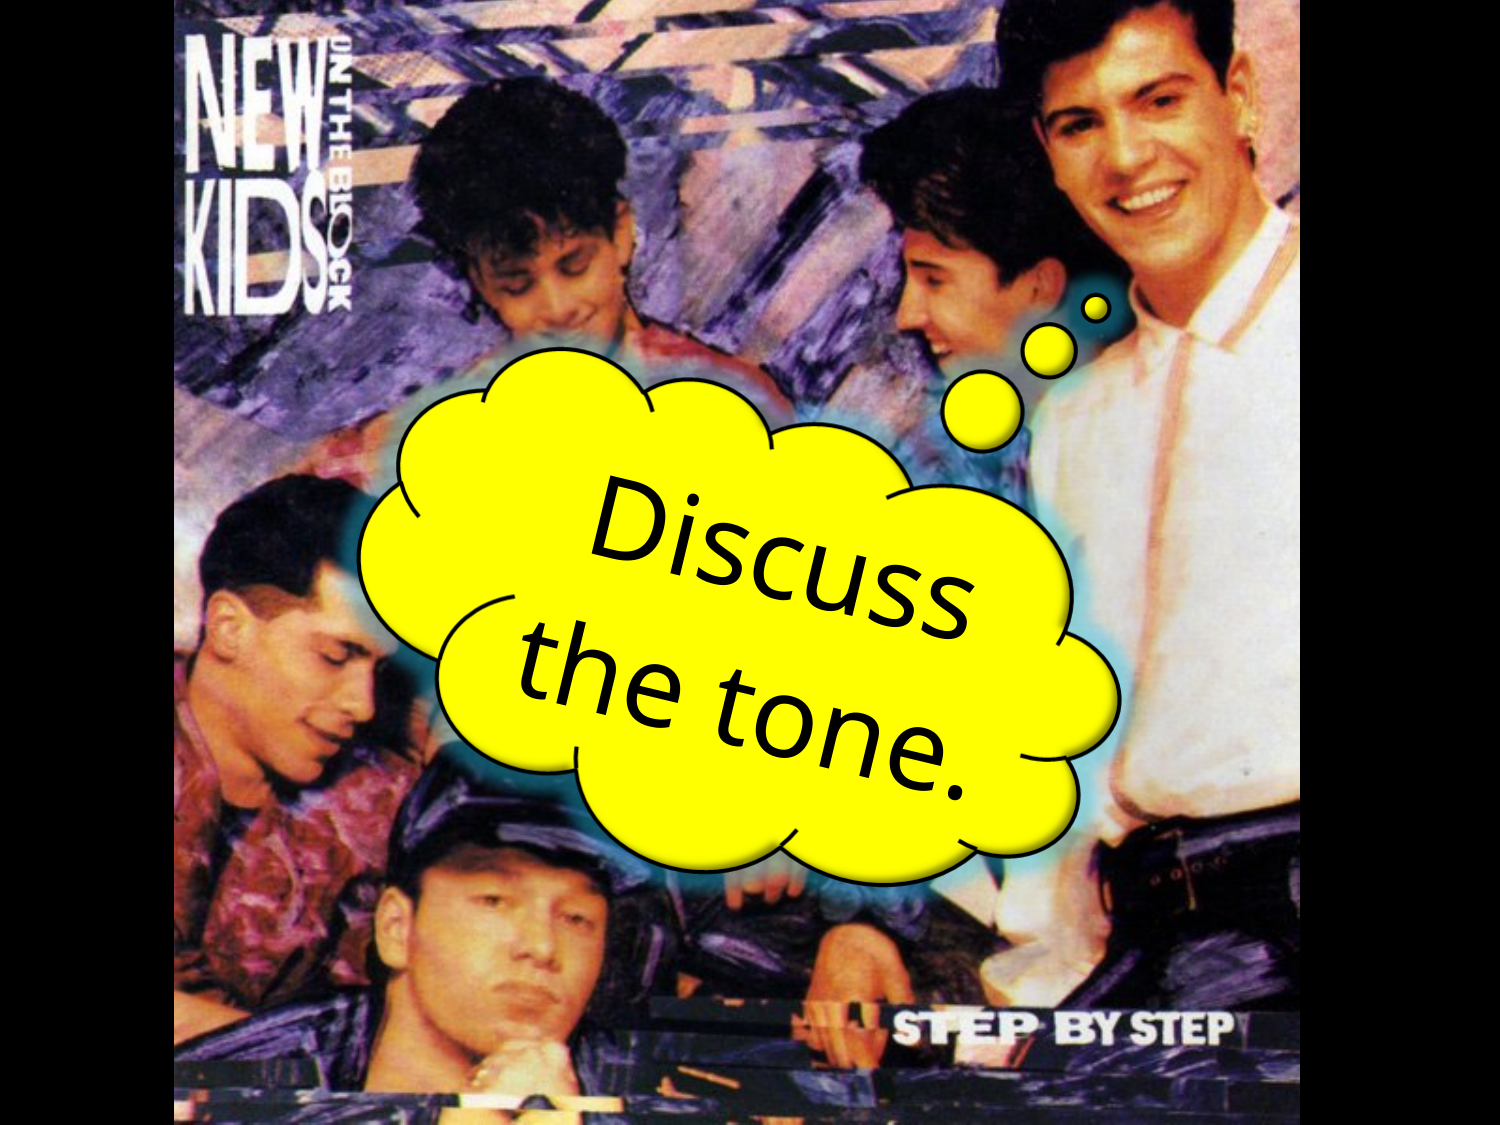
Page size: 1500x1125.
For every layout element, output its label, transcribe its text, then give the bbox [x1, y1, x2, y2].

picture [174, 0, 1300, 1125]
text_box Discuss the tone. [484, 418, 1050, 843]
